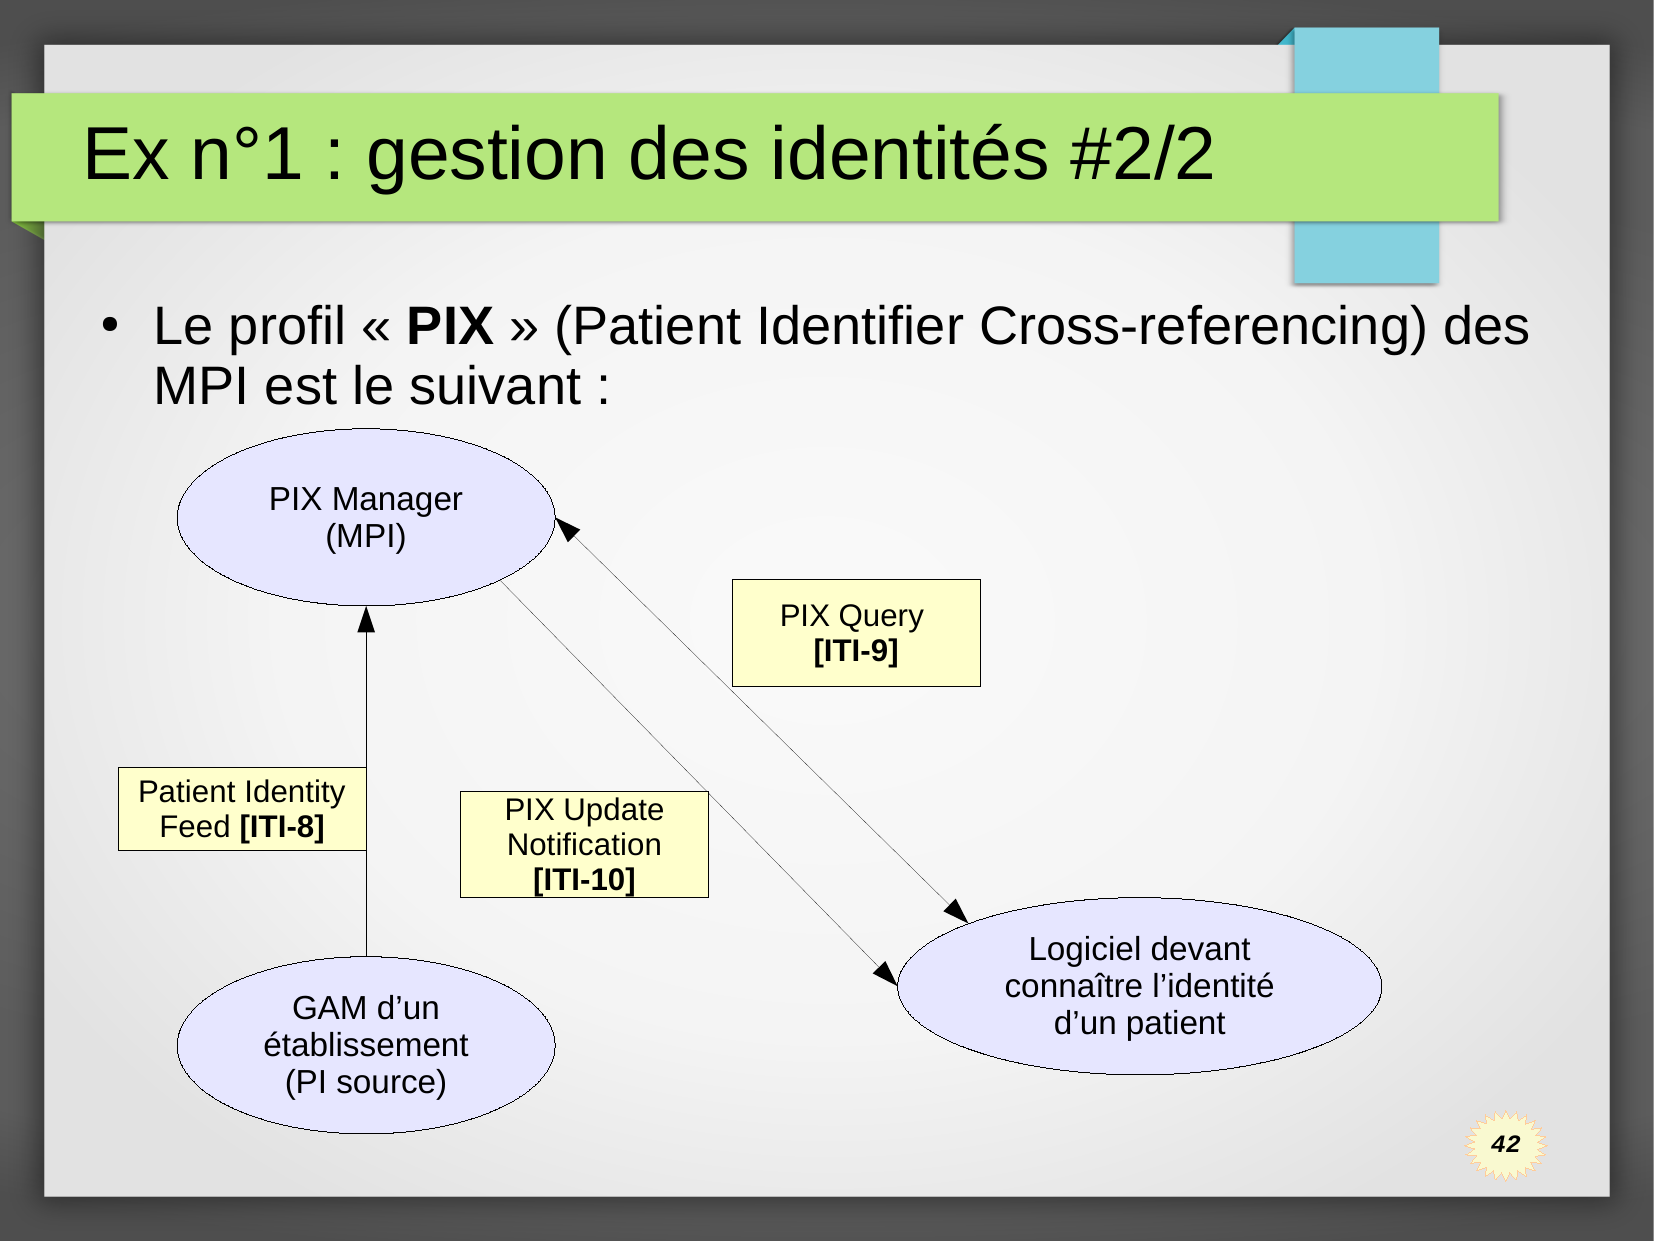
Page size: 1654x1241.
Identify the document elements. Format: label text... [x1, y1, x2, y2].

text_box PIX Update Notification [ITI-10] [460, 791, 709, 898]
text_box PIX Query [ITI-9] [732, 579, 981, 687]
picture [0, 0, 1654, 1241]
text_box PIX Manager (MPI) [177, 428, 556, 606]
list Le profil « PIX » (Patient Identifier Cross-referencing) des MPI est le suivant : [501, 520, 967, 982]
list Le profil « PIX » (Patient Identifier Cross-referencing) des MPI est le suivant : [82, 295, 1571, 1111]
text_box Logiciel devant connaître l’identité d’un patient [897, 897, 1382, 1075]
title Ex n°1 : gestion des identités #2/2 [82, 94, 1264, 213]
text_box Patient Identity Feed [ITI-8] [118, 767, 367, 851]
text_box GAM d’un établissement (PI source) [177, 956, 556, 1134]
